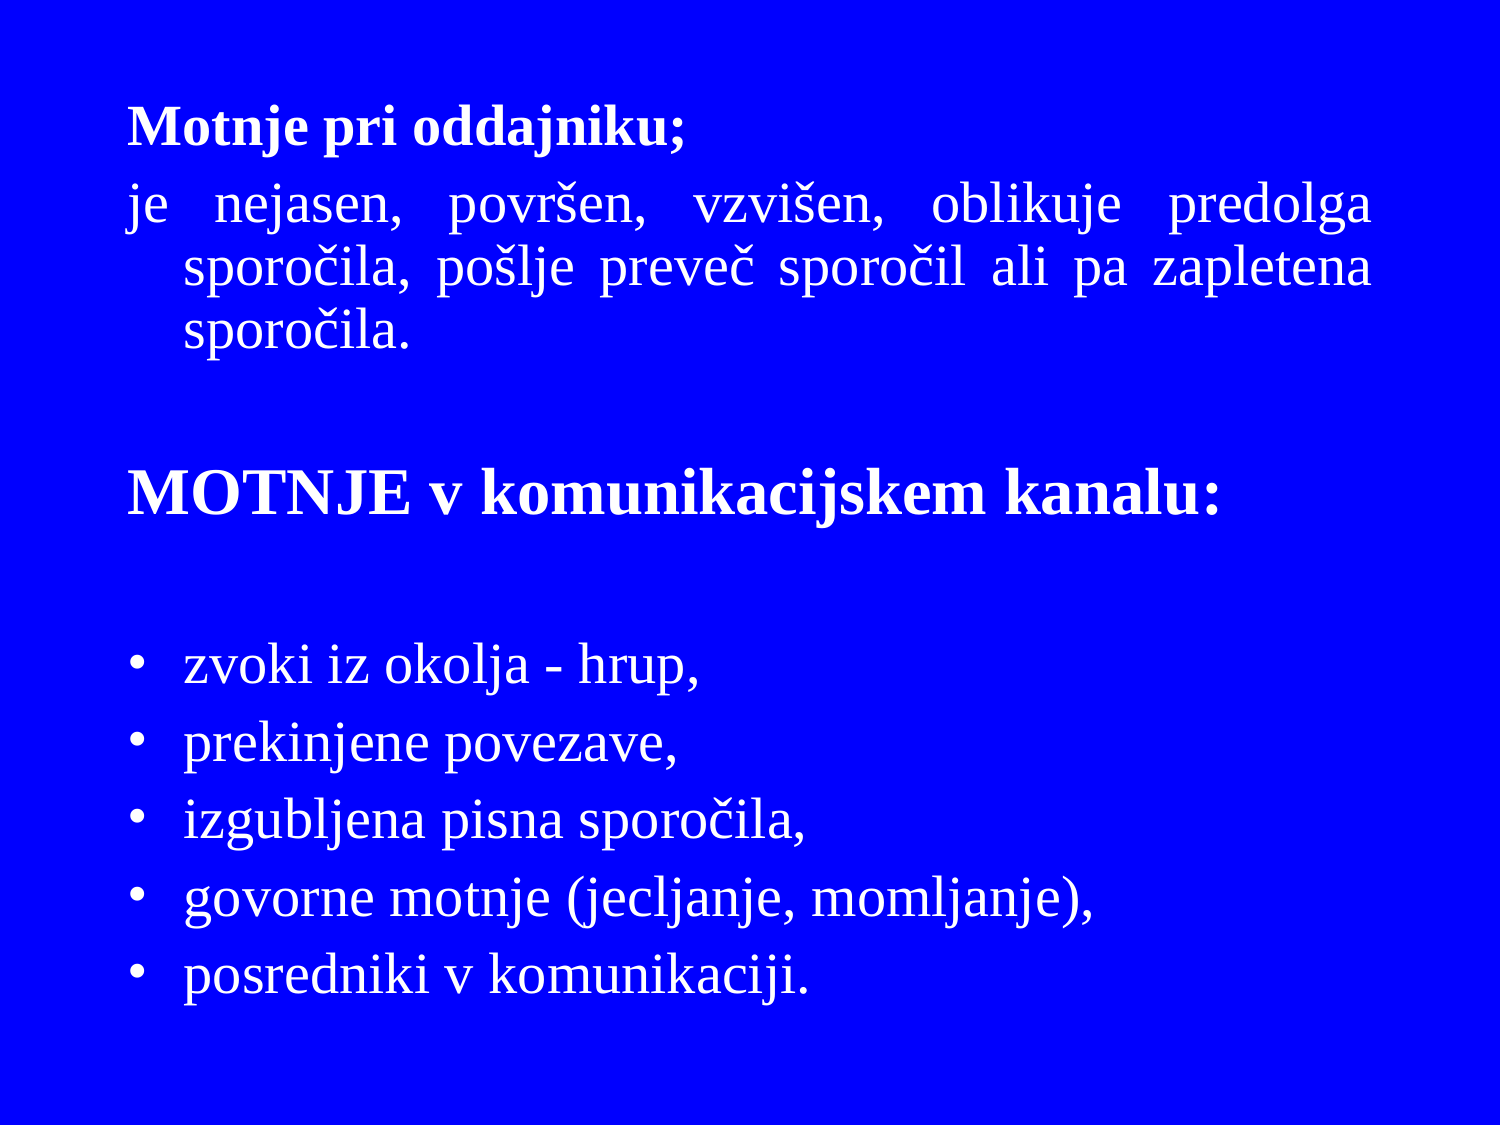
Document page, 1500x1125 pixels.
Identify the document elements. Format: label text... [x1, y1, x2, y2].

list Motnje pri oddajniku; je nejasen, površen, vzvišen, oblikuje predolga sporočila, pošlje preveč sporočil ali pa zapletena sporočila. MOTNJE v komunikacijskem kanalu: zvoki iz okolja - hrup, prekinjene povezave, izgubljena pisna sporočila, govorne motnje (jecljanje, momljanje), posredniki v komunikaciji. [112, 87, 1388, 1125]
